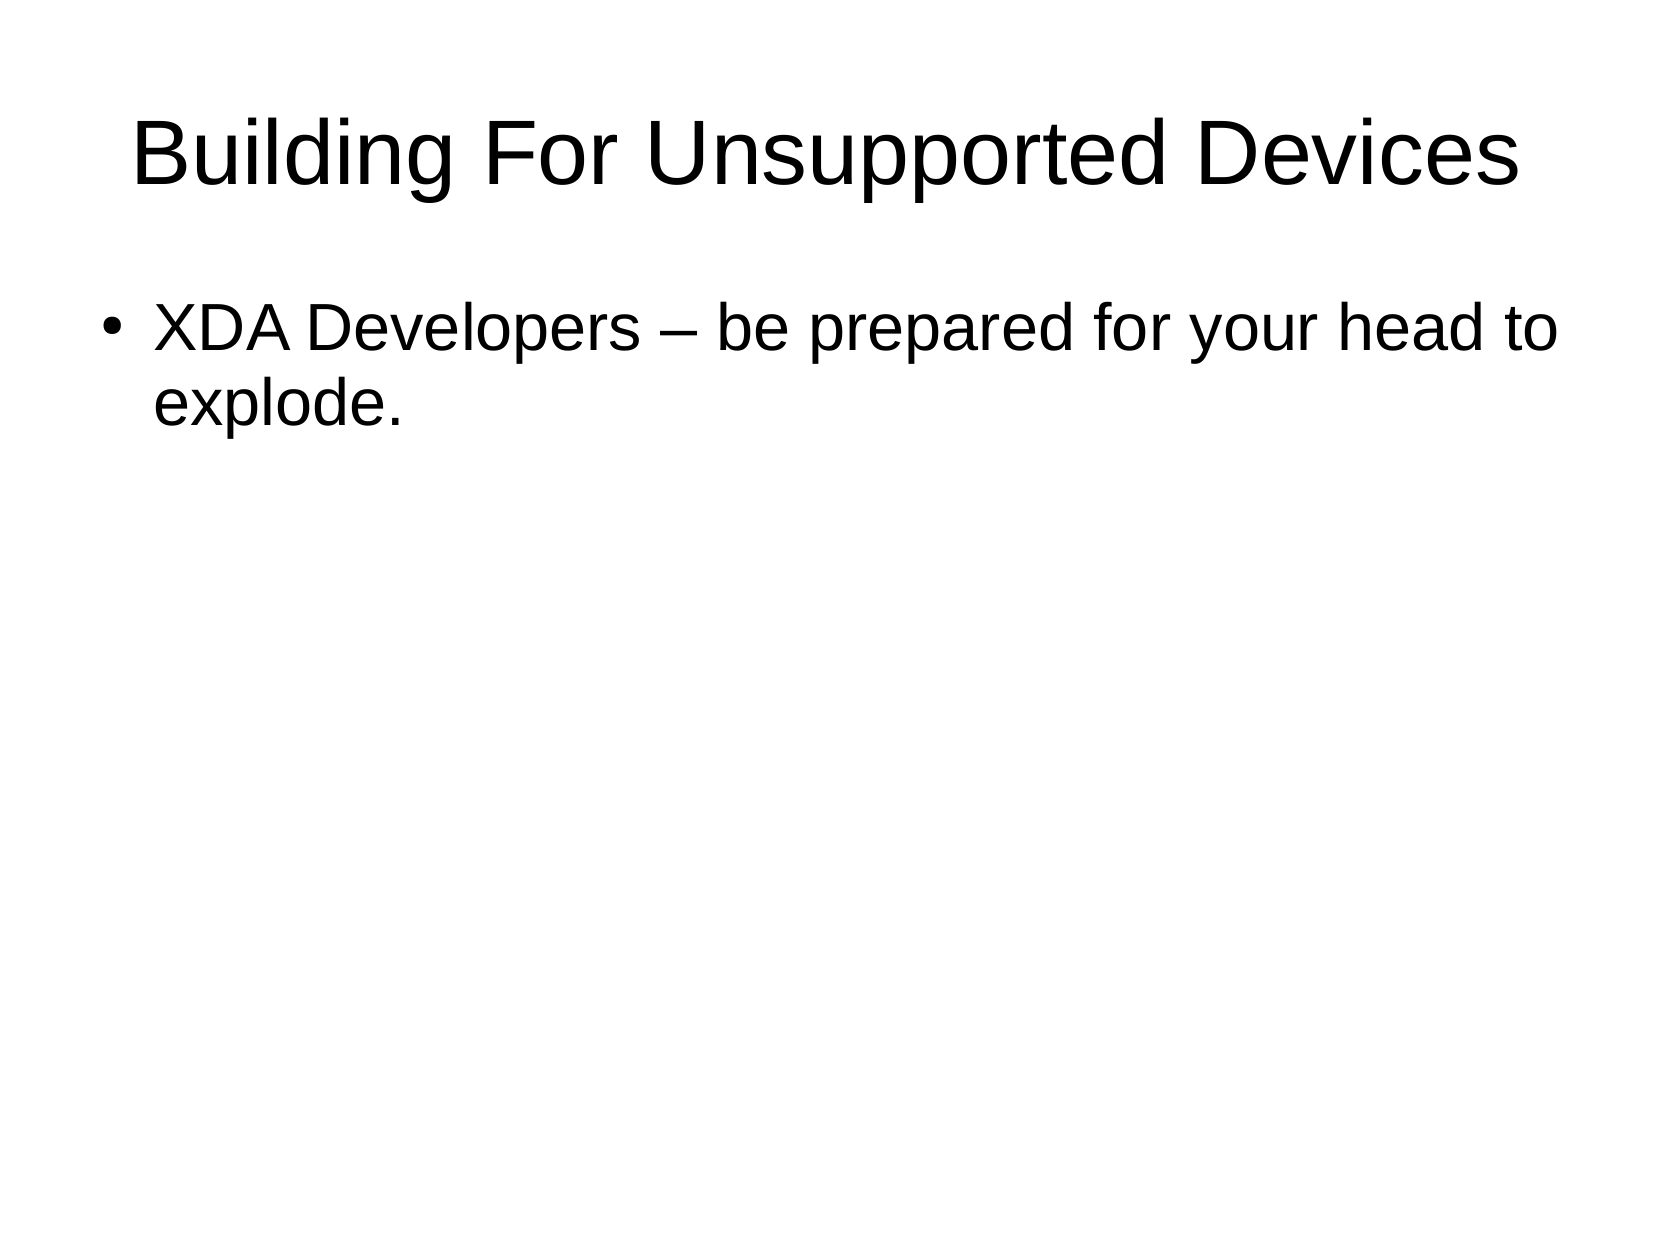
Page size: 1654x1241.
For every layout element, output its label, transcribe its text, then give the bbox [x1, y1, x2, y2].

list XDA Developers – be prepared for your head to explode. [82, 290, 1571, 1010]
title Building For Unsupported Devices [82, 49, 1571, 257]
